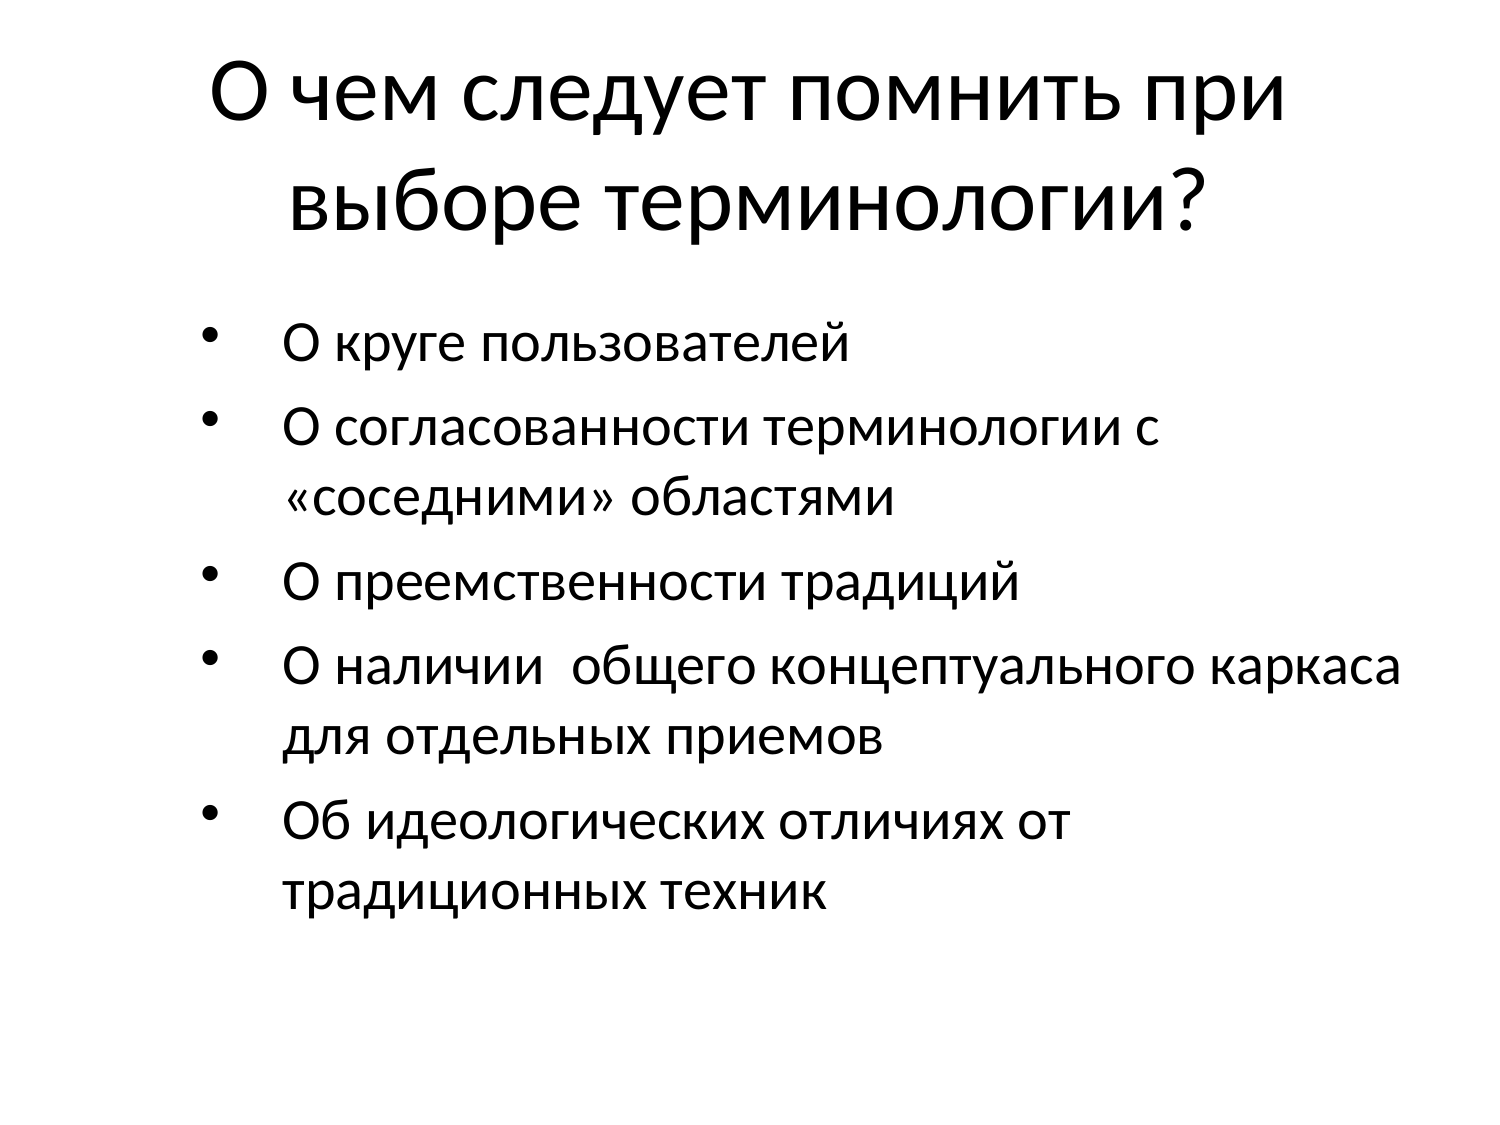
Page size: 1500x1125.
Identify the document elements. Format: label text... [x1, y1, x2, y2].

list О круге пользователей О согласованности терминологии с «соседними» областями О преемственности традиций О наличии общего концептуального каркаса для отдельных приемов Об идеологических отличиях от традиционных техник [75, 295, 1424, 1005]
title О чем следует помнить при выборе терминологии? [75, 13, 1424, 265]
